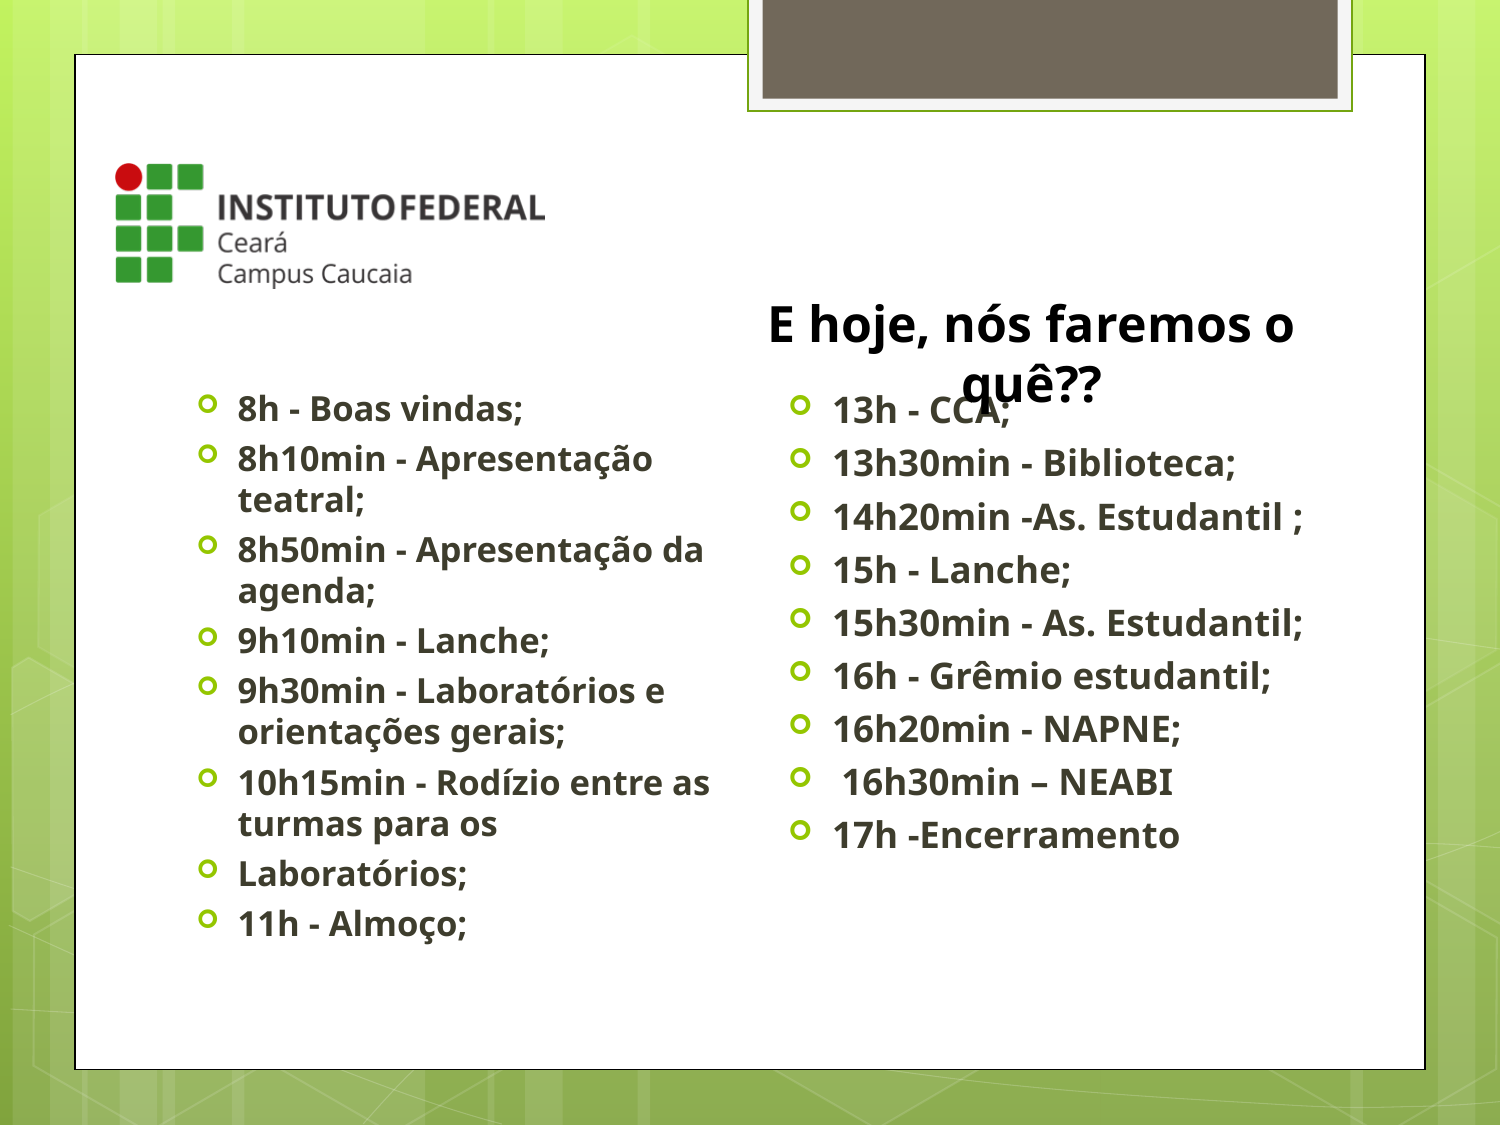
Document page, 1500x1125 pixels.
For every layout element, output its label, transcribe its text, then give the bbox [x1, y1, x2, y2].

list 13h - CCA; 13h30min - Biblioteca; 14h20min -As. Estudantil ; 15h - Lanche; 15h30min - As. Estudantil; 16h - Grêmio estudantil; 16h20min - NAPNE; 16h30min – NEABI 17h -Encerramento [761, 421, 1323, 953]
picture [115, 163, 545, 289]
list 8h - Boas vindas; 8h10min - Apresentação teatral; 8h50min - Apresentação da agenda; 9h10min - Lanche; 9h30min - Laboratórios e orientações gerais; 10h15min - Rodízio entre as turmas para os Laboratórios; 11h - Almoço; [171, 379, 732, 953]
title [171, 168, 1324, 356]
text_box E hoje, nós faremos o quê?? [712, 224, 1352, 421]
